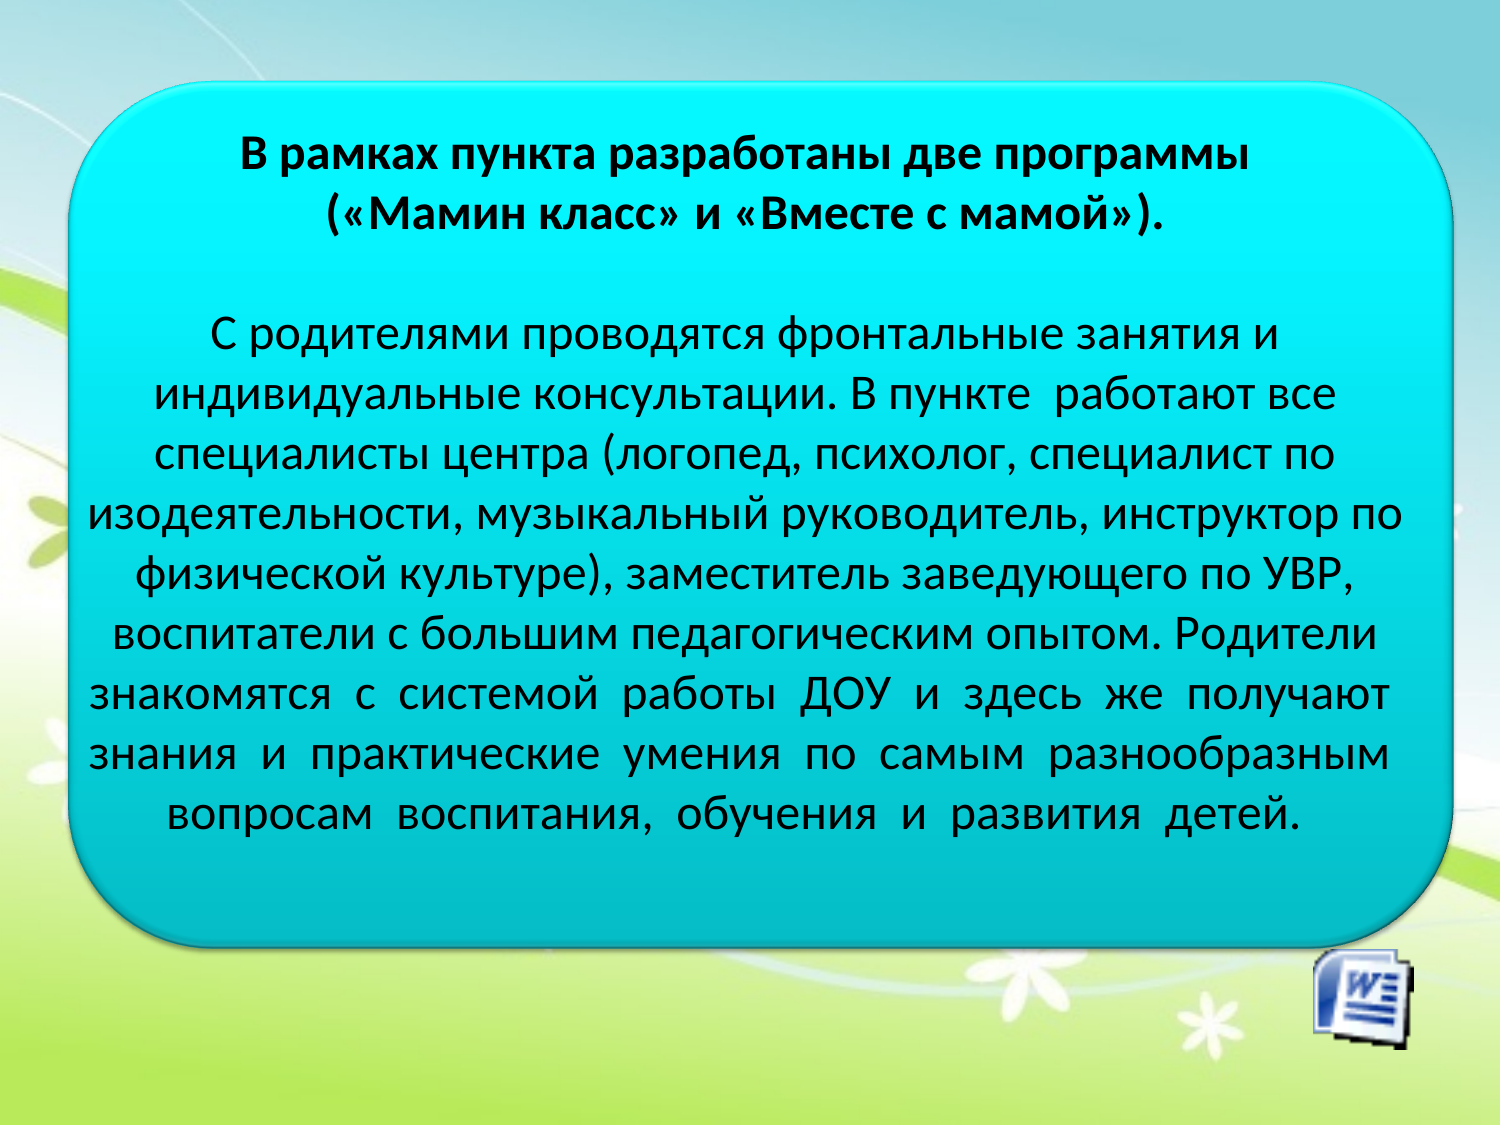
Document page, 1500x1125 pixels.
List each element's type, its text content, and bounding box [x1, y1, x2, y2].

text_box В рамках пункта разработаны две программы («Мамин класс» и «Вместе с мамой»). С родителями проводятся фронтальные занятия и индивидуальные консультации. В пункте работают все специалисты центра (логопед, психолог, специалист по изодеятельности, музыкальный руководитель, инструктор по физической культуре), заместитель заведующего по УВР, воспитатели с большим педагогическим опытом. Родители знакомятся с системой работы ДОУ и здесь же получают знания и практические умения по самым разнообразным вопросам воспитания, обучения и развития детей. [70, 105, 1421, 915]
picture [0, 0, 1500, 1125]
chart [1300, 949, 1426, 1125]
